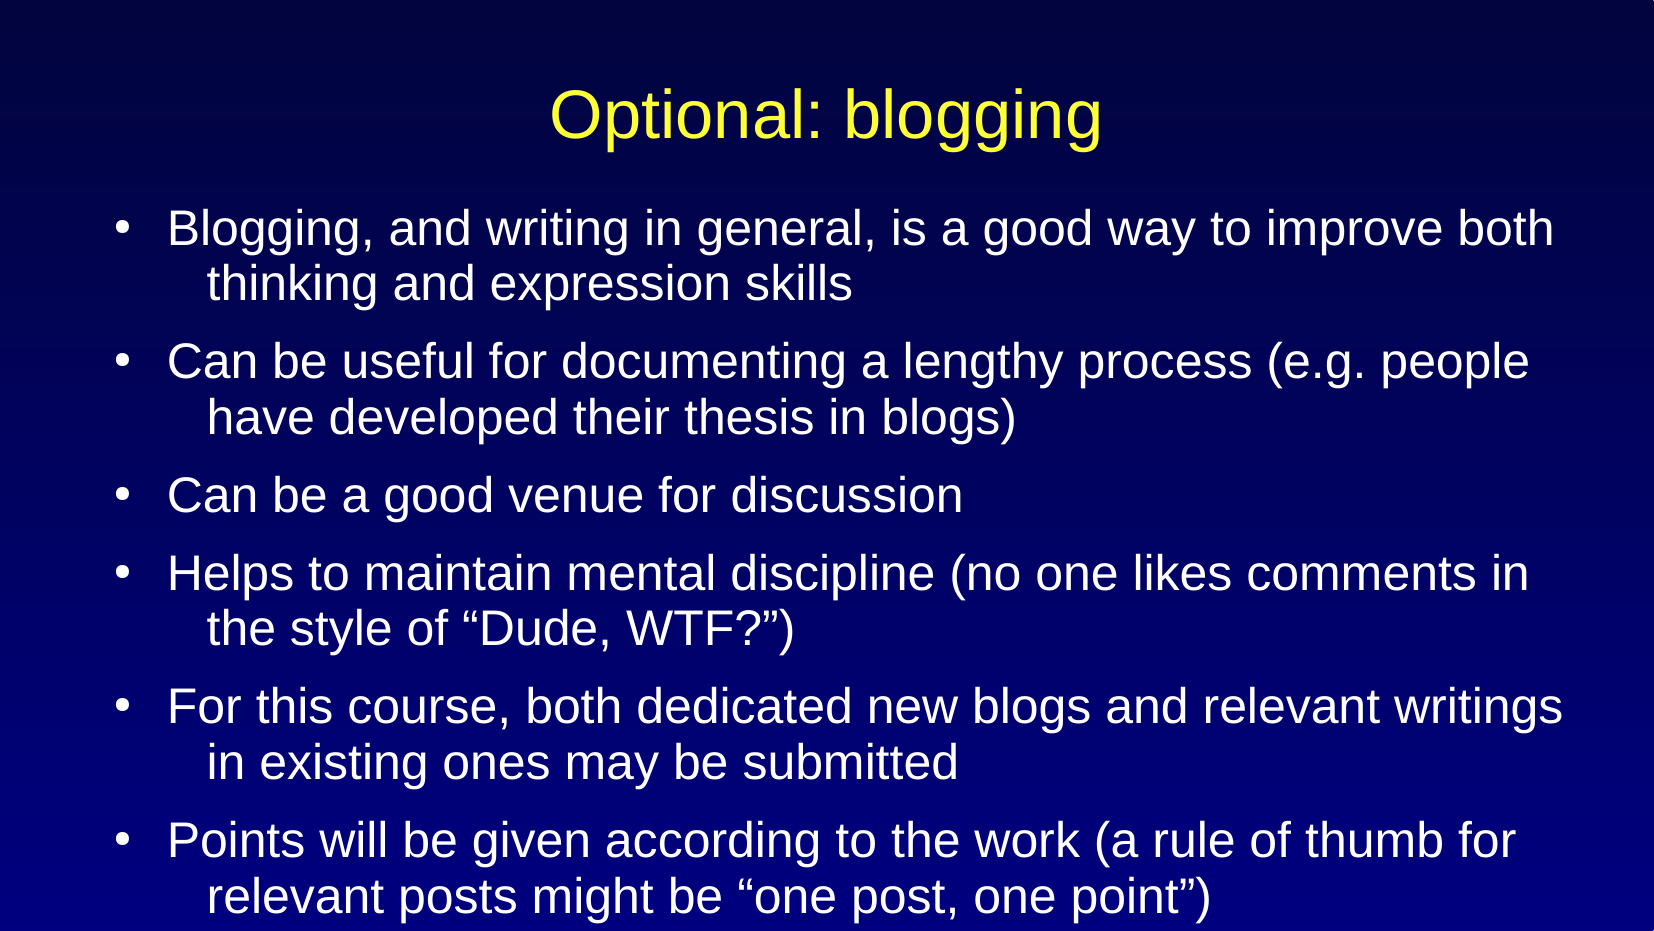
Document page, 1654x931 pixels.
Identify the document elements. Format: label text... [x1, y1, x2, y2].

list Blogging, and writing in general, is a good way to improve both thinking and expression skills Can be useful for documenting a lengthy process (e.g. people have developed their thesis in blogs) Can be a good venue for discussion Helps to maintain mental discipline (no one likes comments in the style of “Dude, WTF?”) For this course, both dedicated new blogs and relevant writings in existing ones may be submitted Points will be given according to the work (a rule of thumb for relevant posts might be “one post, one point”) [82, 199, 1571, 924]
title Optional: blogging [82, 37, 1571, 193]
